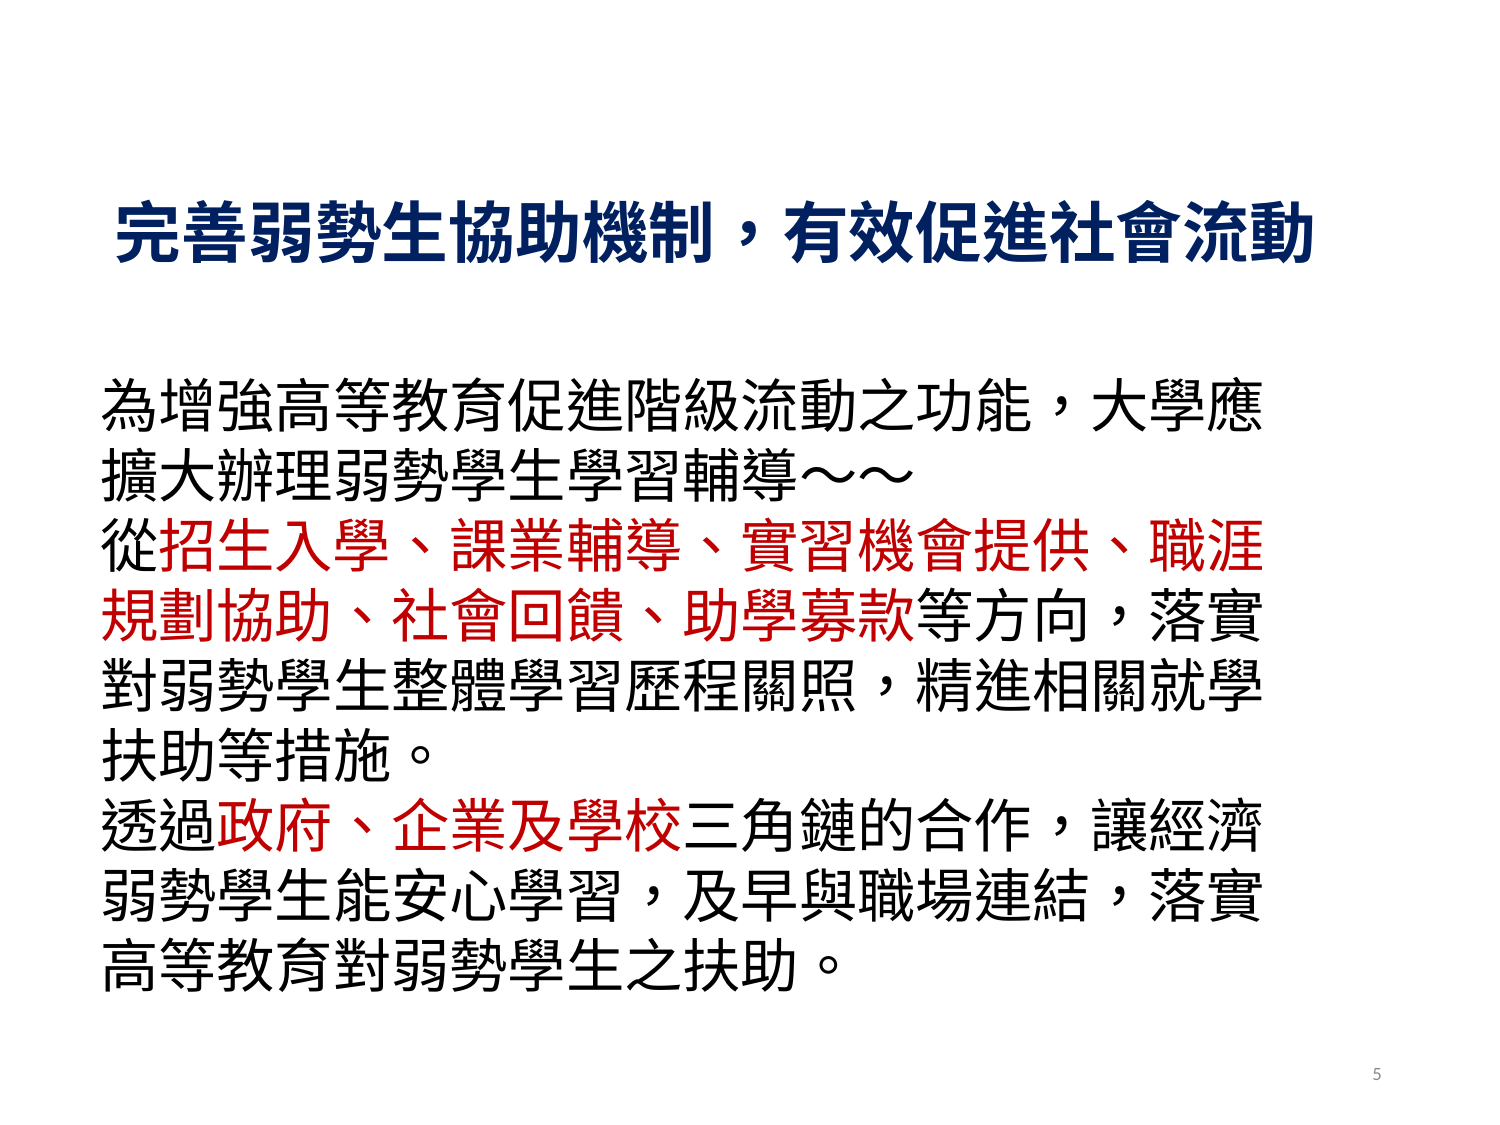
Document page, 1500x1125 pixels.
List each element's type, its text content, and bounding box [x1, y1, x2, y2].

slide_number <編號> [1059, 1042, 1397, 1103]
text_box 完善弱勢生協助機制，有效促進社會流動 [100, 125, 1451, 337]
text_box 為增強高等教育促進階級流動之功能，大學應擴大辦理弱勢學生學習輔導〜〜 從招生入學、課業輔導、實習機會提供、職涯規劃協助、社會回饋、助學募款等方向，落實對弱勢學生整體學習歷程關照，精進相關就學扶助等措施。 透過政府、企業及學校三角鏈的合作，讓經濟弱勢學生能安心學習，及早與職場連結，落實高等教育對弱勢學生之扶助。 [85, 361, 1306, 1007]
